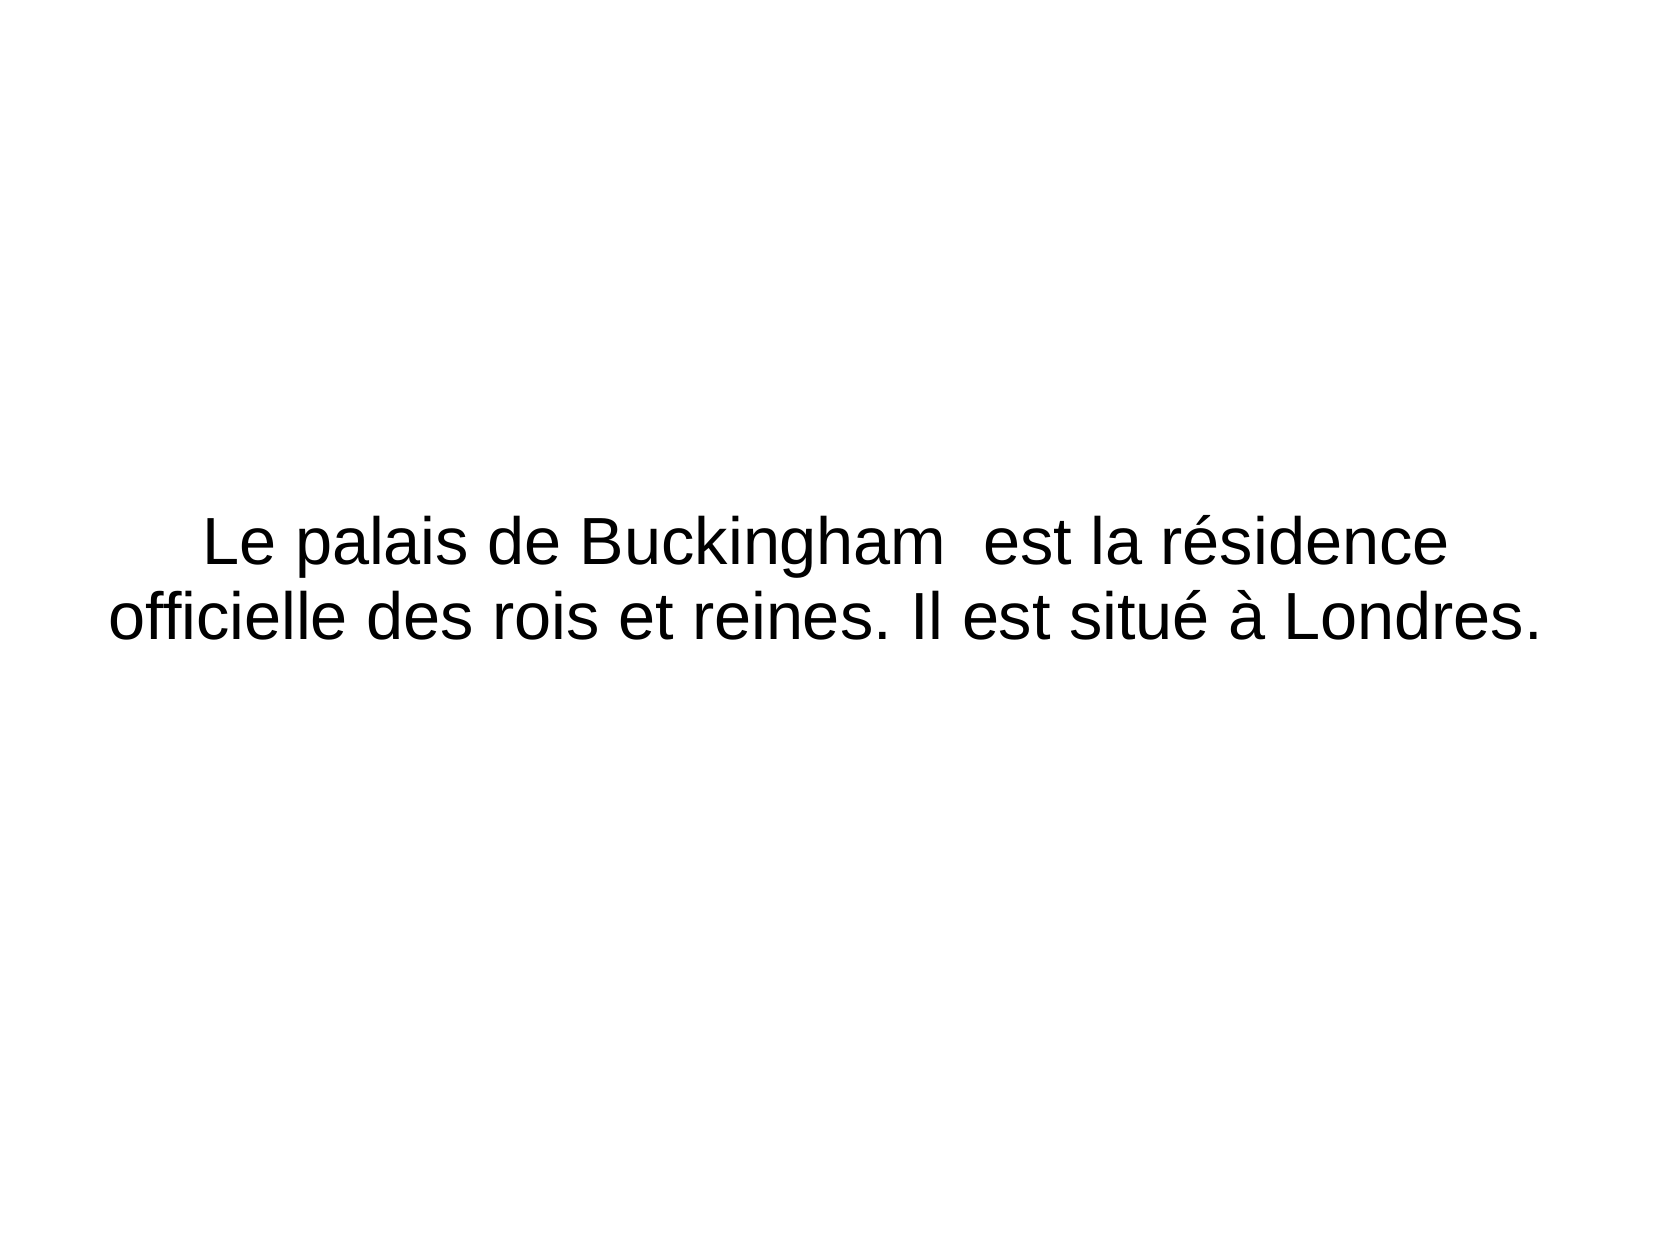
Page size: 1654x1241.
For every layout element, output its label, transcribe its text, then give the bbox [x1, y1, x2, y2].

subtitle Le palais de Buckingham est la résidence officielle des rois et reines. Il est situé à Londres. [82, 49, 1571, 1109]
